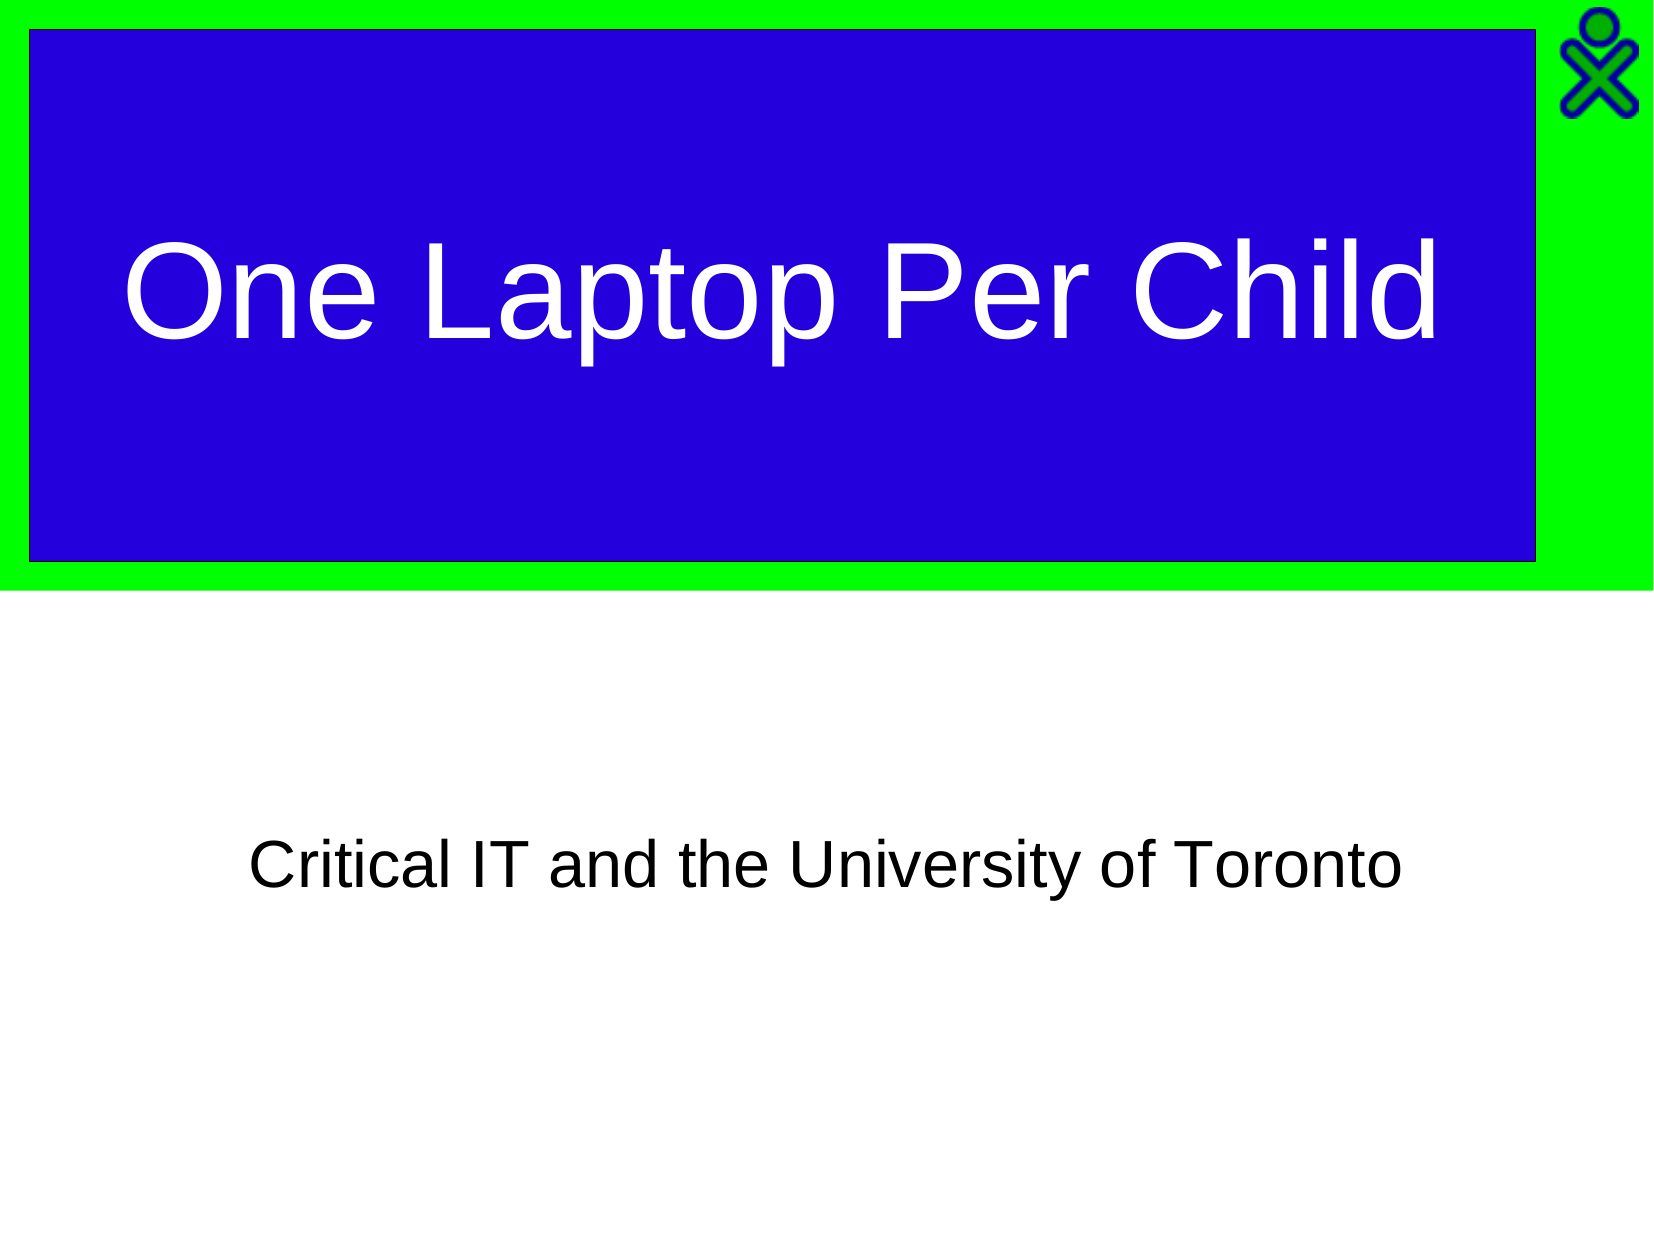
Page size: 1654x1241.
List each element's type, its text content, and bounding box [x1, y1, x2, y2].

title One Laptop Per Child [59, 49, 1506, 532]
picture [1559, 7, 1639, 119]
subtitle Critical IT and the University of Toronto [82, 627, 1571, 1102]
